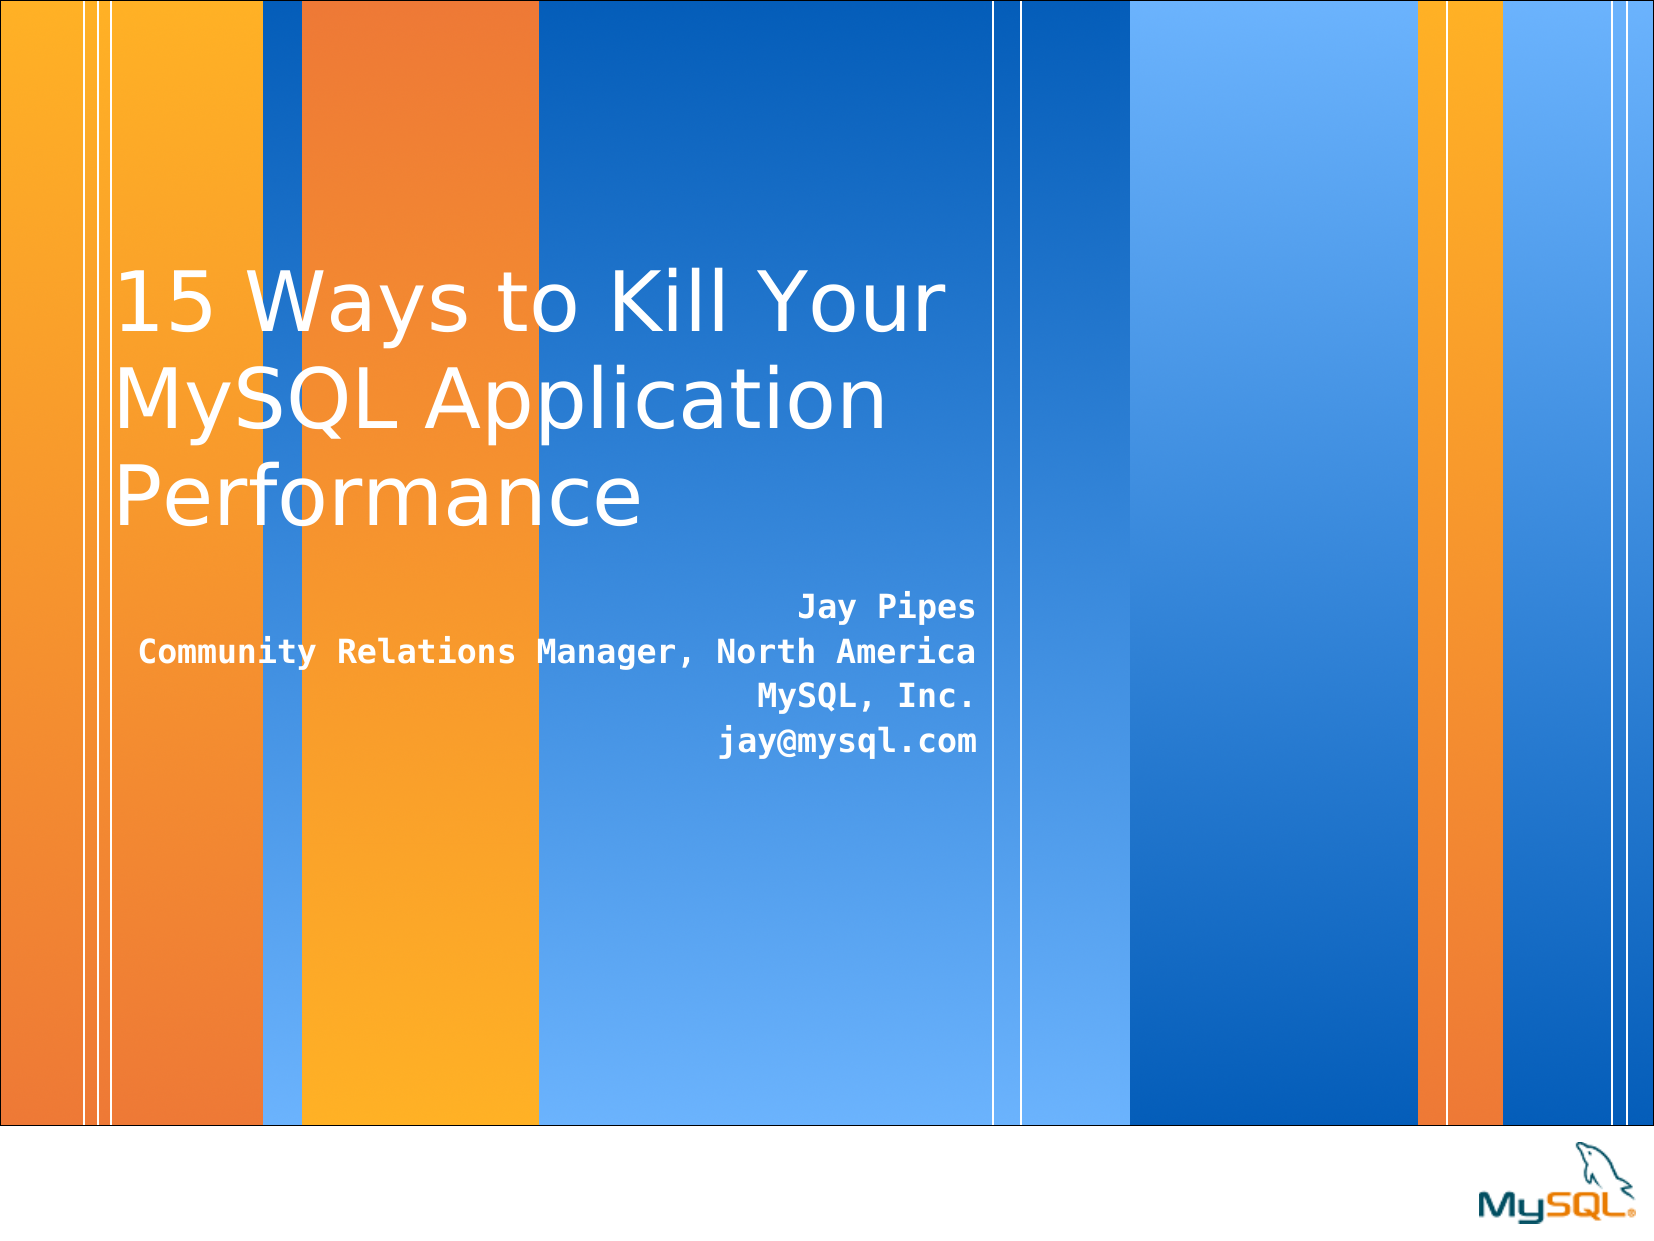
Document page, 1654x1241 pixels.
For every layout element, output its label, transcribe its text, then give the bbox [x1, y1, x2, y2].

list Jay Pipes Community Relations Manager, North America MySQL, Inc. jay@mysql.com [112, 588, 978, 966]
picture [1479, 1142, 1636, 1224]
title 15 Ways to Kill Your MySQL Application Performance [112, 242, 1223, 558]
picture [1, 1, 1653, 1125]
